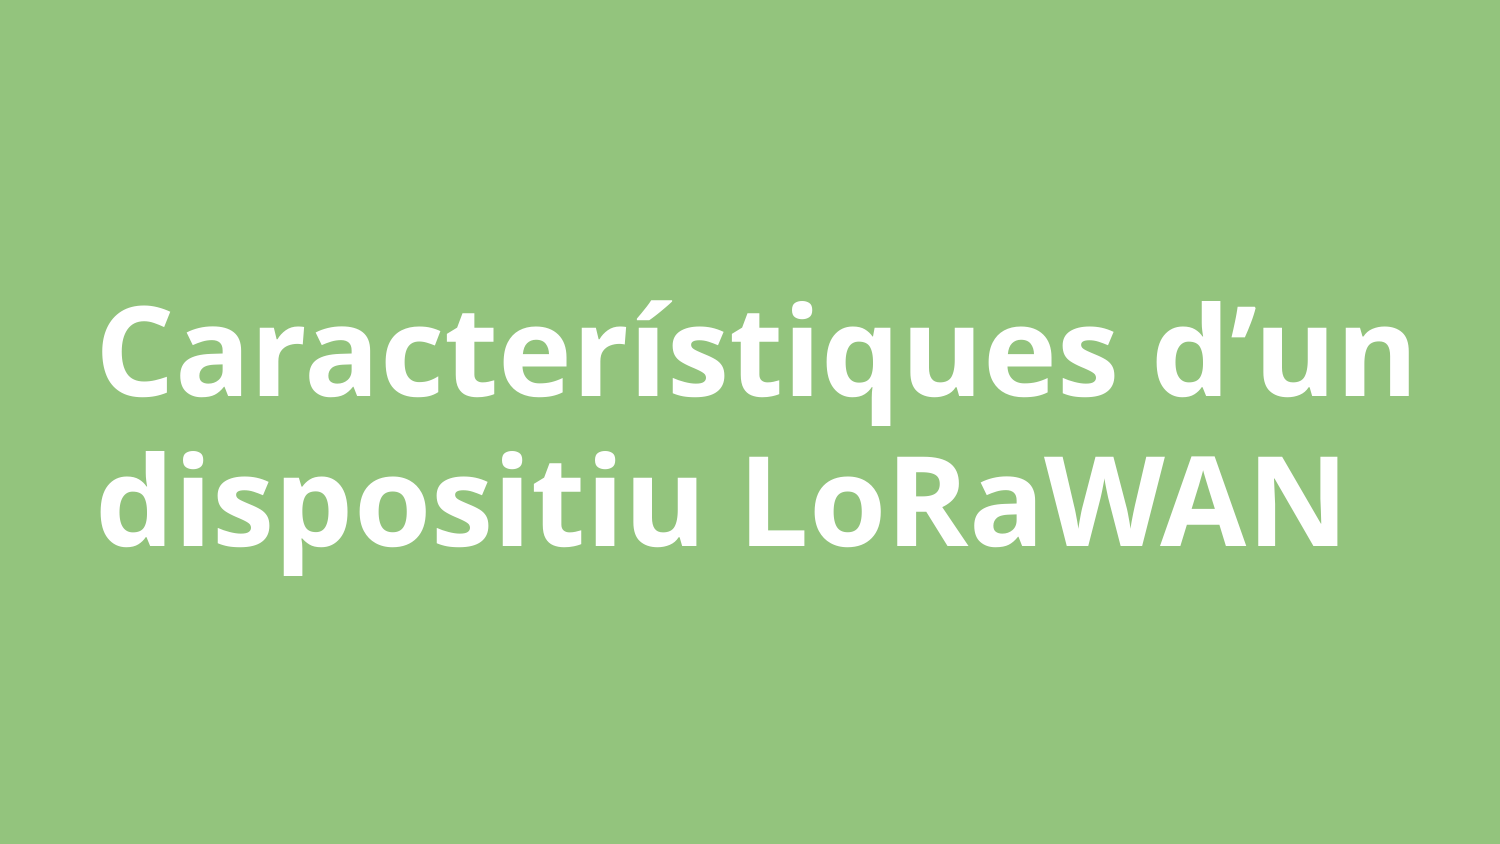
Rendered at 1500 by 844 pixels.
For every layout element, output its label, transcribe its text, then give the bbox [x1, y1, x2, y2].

title Característiques d’un dispositiu LoRaWAN [80, 86, 1453, 758]
